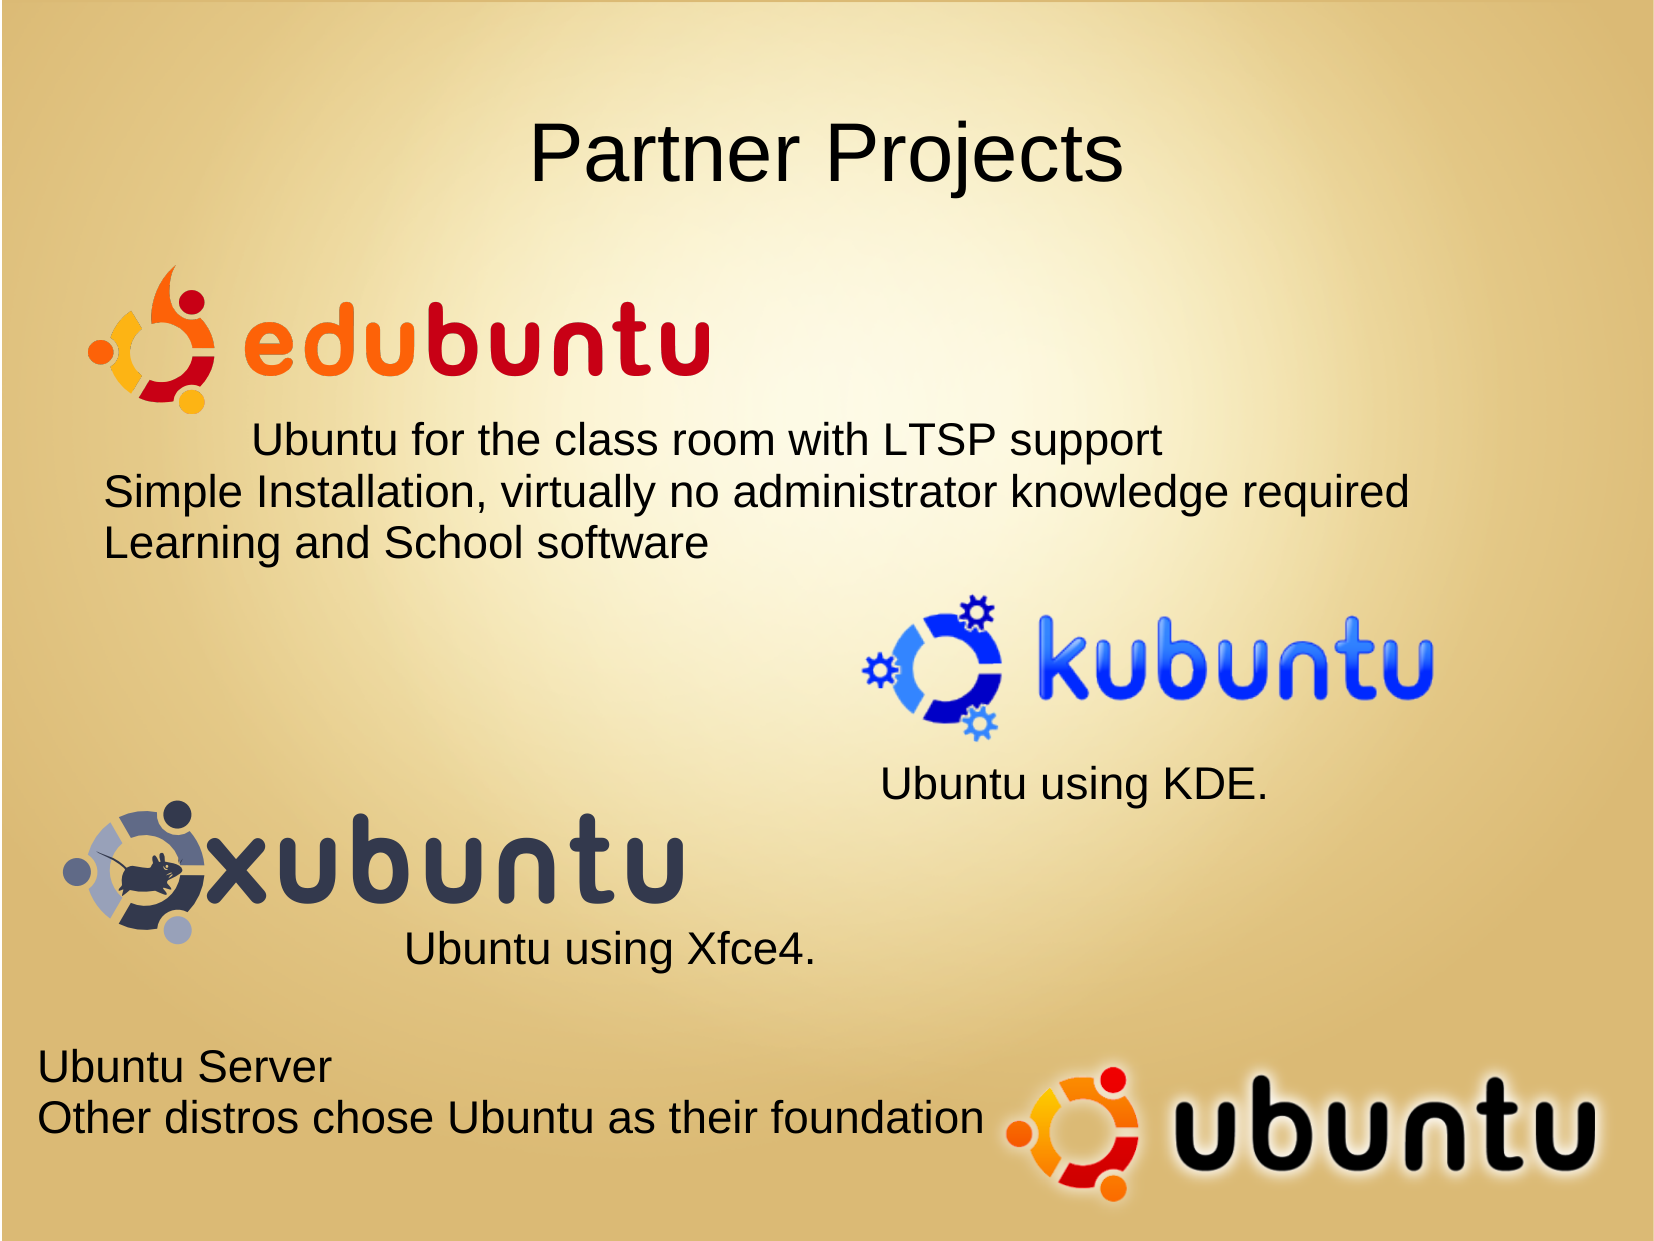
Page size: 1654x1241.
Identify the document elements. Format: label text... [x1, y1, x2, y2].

picture [2, 0, 1654, 1241]
text_box Ubuntu for the class room with LTSP support Simple Installation, virtually no administrator knowledge required Learning and School software [88, 406, 1427, 694]
text_box Ubuntu using Xfce4. [389, 915, 1178, 1022]
title Partner Projects [82, 49, 1571, 257]
text_box Ubuntu using KDE. [865, 750, 1654, 857]
text_box Ubuntu Server Other distros chose Ubuntu as their foundation [9, 1033, 1017, 1222]
